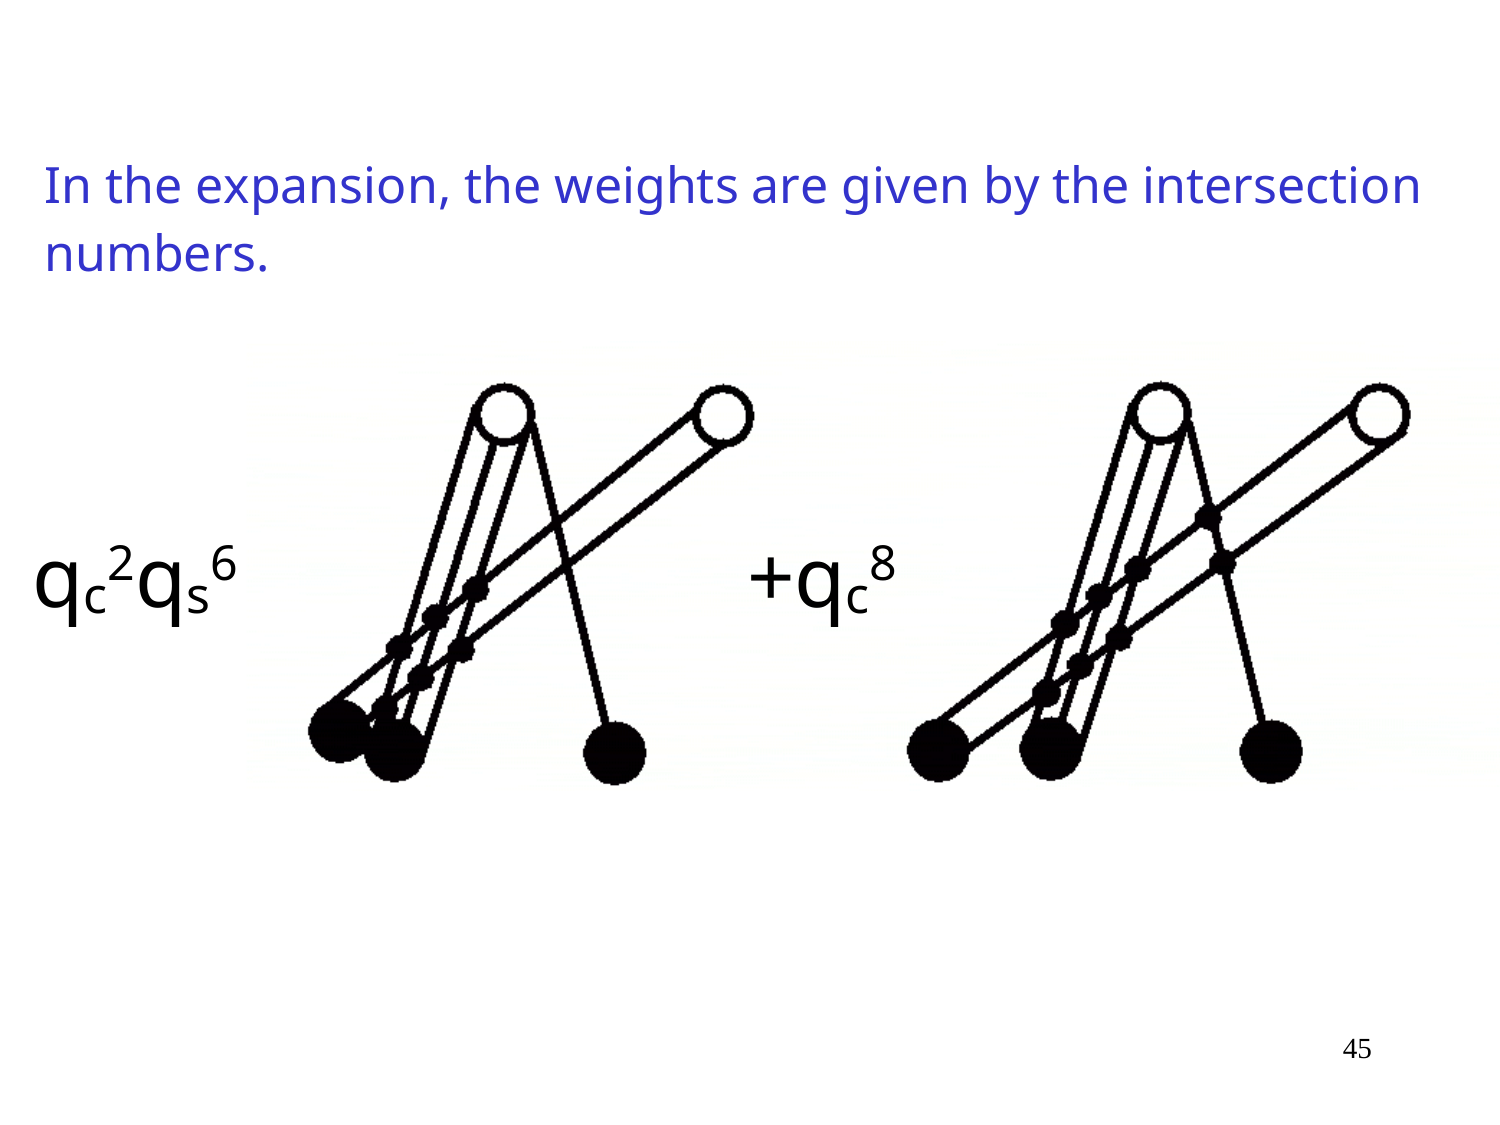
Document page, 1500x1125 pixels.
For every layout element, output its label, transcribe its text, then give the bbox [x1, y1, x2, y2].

text_box In the expansion, the weights are given by the intersection numbers. [29, 142, 1480, 278]
text_box +qc8 [732, 513, 939, 657]
text_box qc2qs6 [17, 513, 246, 657]
picture [246, 341, 1500, 791]
